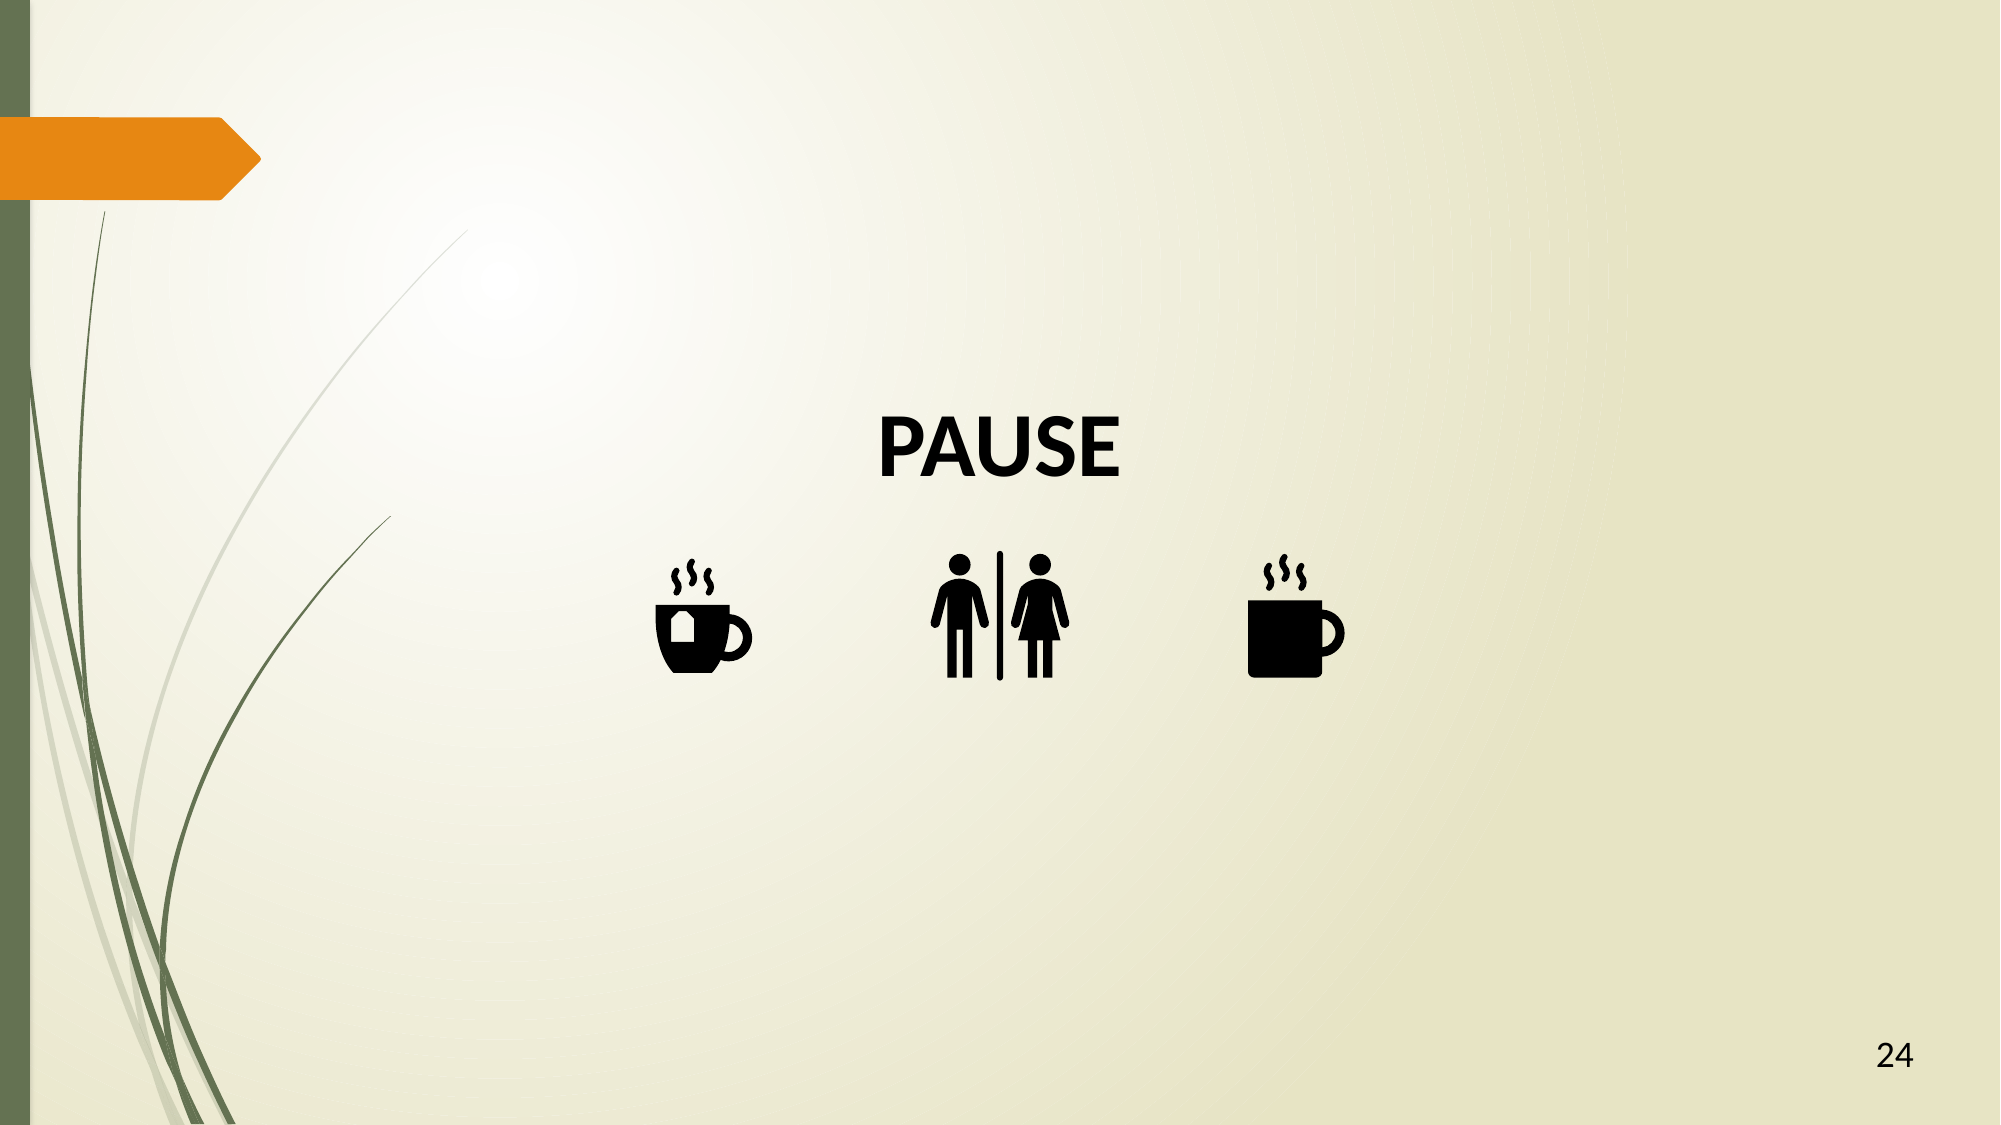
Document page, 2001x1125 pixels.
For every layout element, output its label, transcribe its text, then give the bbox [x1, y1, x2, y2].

picture [924, 540, 1075, 691]
text_box <numéro> [1861, 1022, 1958, 1083]
picture [628, 540, 779, 691]
picture [1221, 540, 1372, 691]
title PAUSE [292, 376, 1708, 587]
